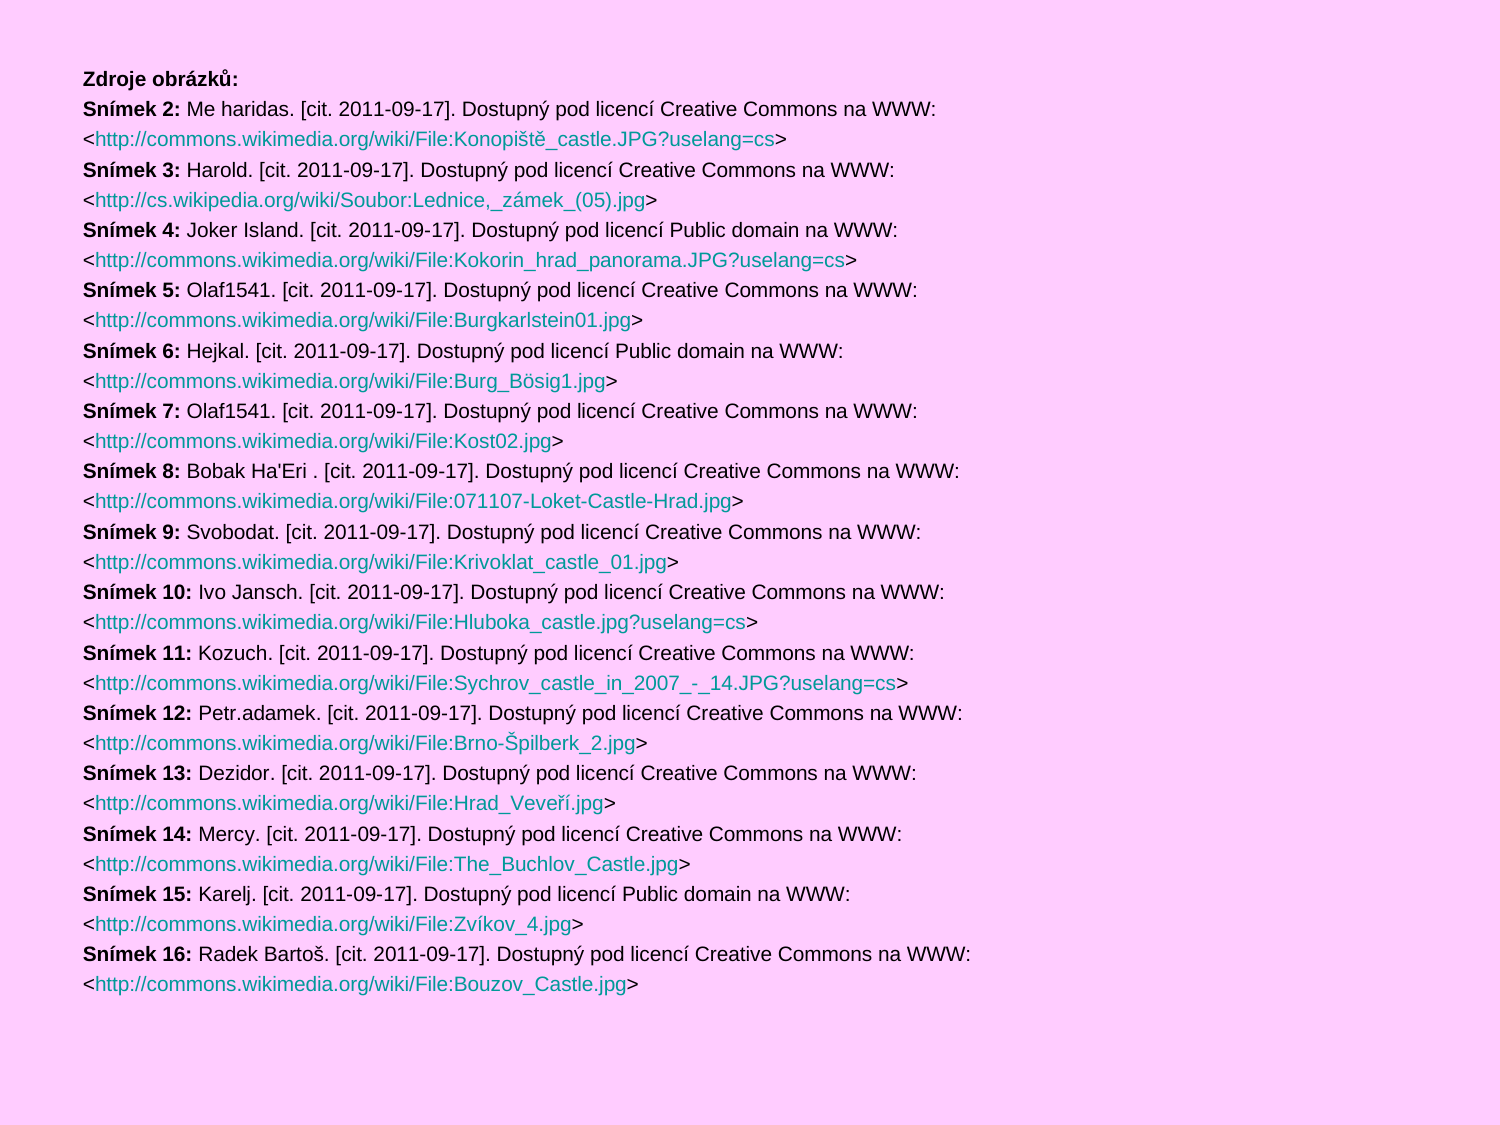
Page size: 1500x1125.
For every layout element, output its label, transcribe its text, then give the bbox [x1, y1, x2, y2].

text_box Zdroje obrázků: Snímek 2: Me haridas. [cit. 2011-09-17]. Dostupný pod licencí Creative Commons na WWW: <http://commons.wikimedia.org/wiki/File:Konopiště_castle.JPG?uselang=cs> Snímek 3: Harold. [cit. 2011-09-17]. Dostupný pod licencí Creative Commons na WWW: <http://cs.wikipedia.org/wiki/Soubor:Lednice,_zámek_(05).jpg> Snímek 4: Joker Island. [cit. 2011-09-17]. Dostupný pod licencí Public domain na WWW: <http://commons.wikimedia.org/wiki/File:Kokorin_hrad_panorama.JPG?uselang=cs> Snímek 5: Olaf1541. [cit. 2011-09-17]. Dostupný pod licencí Creative Commons na WWW: <http://commons.wikimedia.org/wiki/File:Burgkarlstein01.jpg> Snímek 6: Hejkal. [cit. 2011-09-17]. Dostupný pod licencí Public domain na WWW: <http://commons.wikimedia.org/wiki/File:Burg_Bösig1.jpg> Snímek 7: Olaf1541. [cit. 2011-09-17]. Dostupný pod licencí Creative Commons na WWW: <http://commons.wikimedia.org/wiki/File:Kost02.jpg> Snímek 8: Bobak Ha'Eri . [cit. 2011-09-17]. Dostupný pod licencí Creative Commons na WWW: <http://commons.wikimedia.org/wiki/File:071107-Loket-Castle-Hrad.jpg> Snímek 9: Svobodat. [cit. 2011-09-17]. Dostupný pod licencí Creative Commons na WWW: <http://commons.wikimedia.org/wiki/File:Krivoklat_castle_01.jpg> Snímek 10: Ivo Jansch. [cit. 2011-09-17]. Dostupný pod licencí Creative Commons na WWW: <http://commons.wikimedia.org/wiki/File:Hluboka_castle.jpg?uselang=cs> Snímek 11: Kozuch. [cit. 2011-09-17]. Dostupný pod licencí Creative Commons na WWW: <http://commons.wikimedia.org/wiki/File:Sychrov_castle_in_2007_-_14.JPG?uselang=cs> Snímek 12: Petr.adamek. [cit. 2011-09-17]. Dostupný pod licencí Creative Commons na WWW: <http://commons.wikimedia.org/wiki/File:Brno-Špilberk_2.jpg> Snímek 13: Dezidor. [cit. 2011-09-17]. Dostupný pod licencí Creative Commons na WWW: <http://commons.wikimedia.org/wiki/File:Hrad_Veveří.jpg> Snímek 14: Mercy. [cit. 2011-09-17]. Dostupný pod licencí Creative Commons na WWW: <http://commons.wikimedia.org/wiki/File:The_Buchlov_Castle.jpg> Snímek 15: Karelj. [cit. 2011-09-17]. Dostupný pod licencí Public domain na WWW: <http://commons.wikimedia.org/wiki/File:Zvíkov_4.jpg> Snímek 16: Radek Bartoš. [cit. 2011-09-17]. Dostupný pod licencí Creative Commons na WWW: <http://commons.wikimedia.org/wiki/File:Bouzov_Castle.jpg> [68, 58, 1455, 1034]
